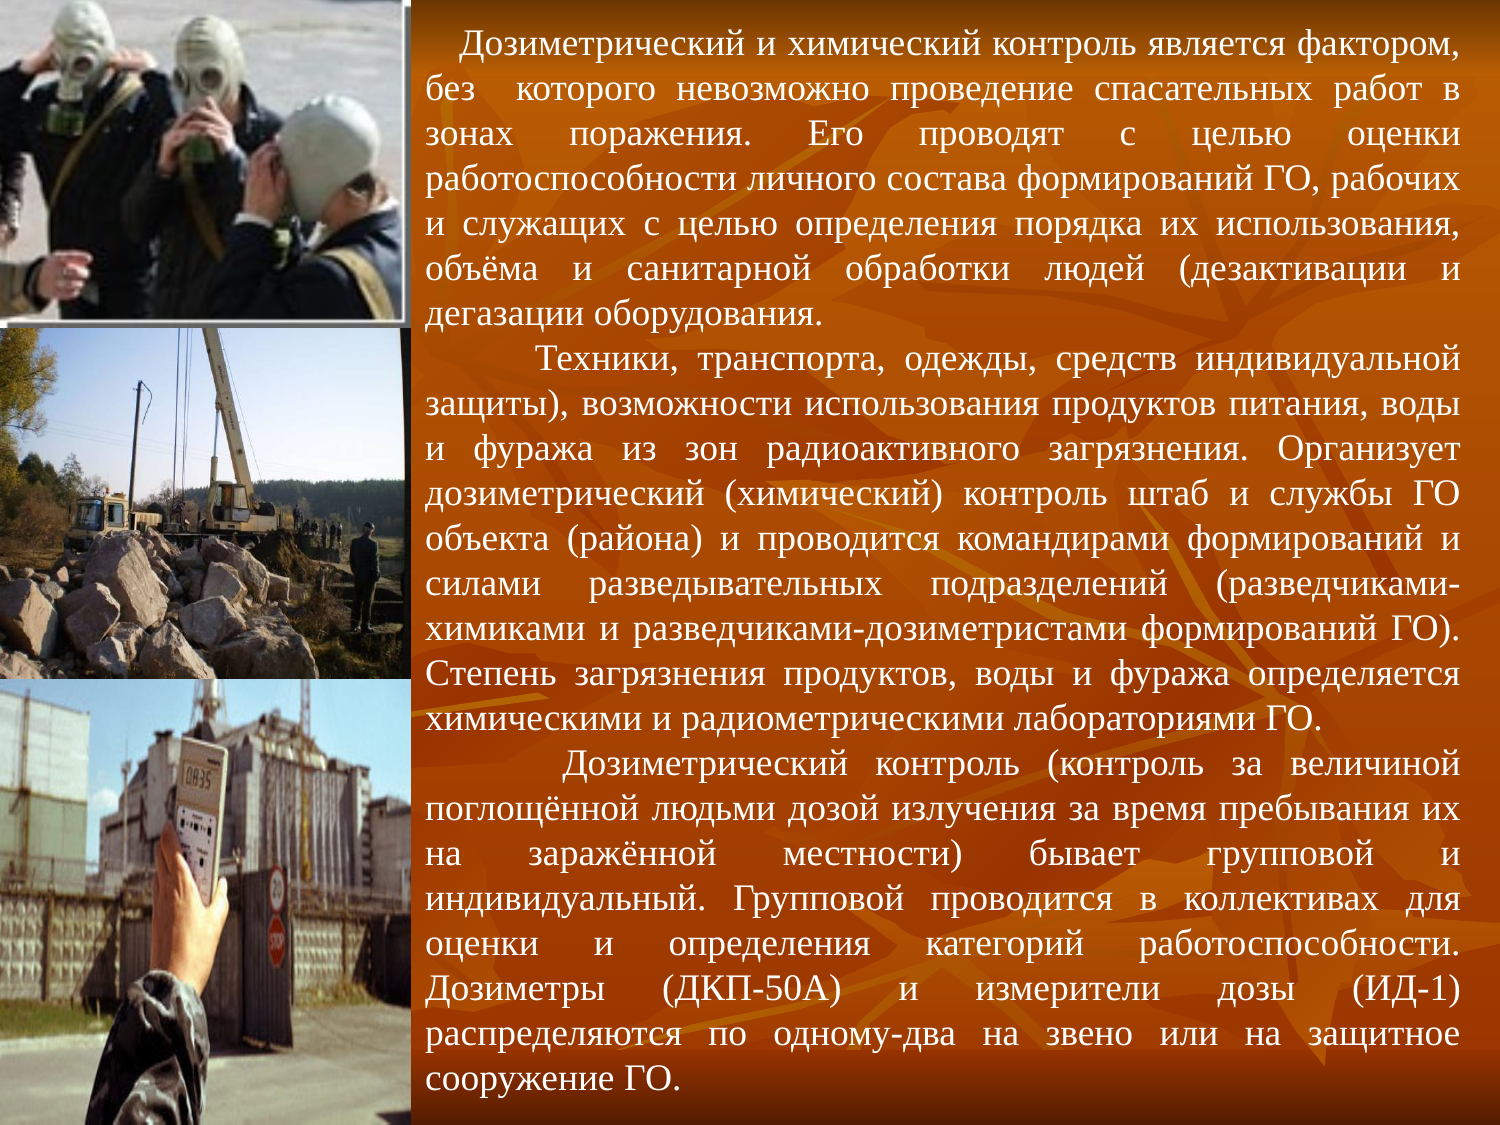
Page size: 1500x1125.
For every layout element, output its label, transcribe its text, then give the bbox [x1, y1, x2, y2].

picture [0, 0, 411, 1125]
text_box Дозиметрический и химический контроль является фактором, без которого невозможно проведение спасательных работ в зонах поражения. Его проводят с целью оценки работоспособности личного состава формирований ГО, рабочих и служащих с целью определения порядка их использования, объёма и санитарной обработки людей (дезактивации и дегазации оборудования. Техники, транспорта, одежды, средств индивидуальной защиты), возможности использования продуктов питания, воды и фуража из зон радиоактивного загрязнения. Организует дозиметрический (химический) контроль штаб и службы ГО объекта (района) и проводится командирами формирований и силами разведывательных подразделений (разведчиками-химиками и разведчиками-дозиметристами формирований ГО). Степень загрязнения продуктов, воды и фуража определяется химическими и радиометрическими лабораториями ГО. Дозиметрический контроль (контроль за величиной поглощённой людьми дозой излучения за время пребывания их на заражённой местности) бывает групповой и индивидуальный. Групповой проводится в коллективах для оценки и определения категорий работоспособности. Дозиметры (ДКП-50А) и измерители дозы (ИД-1) распределяются по одному-два на звено или на защитное сооружение ГО. [411, 10, 1477, 1125]
